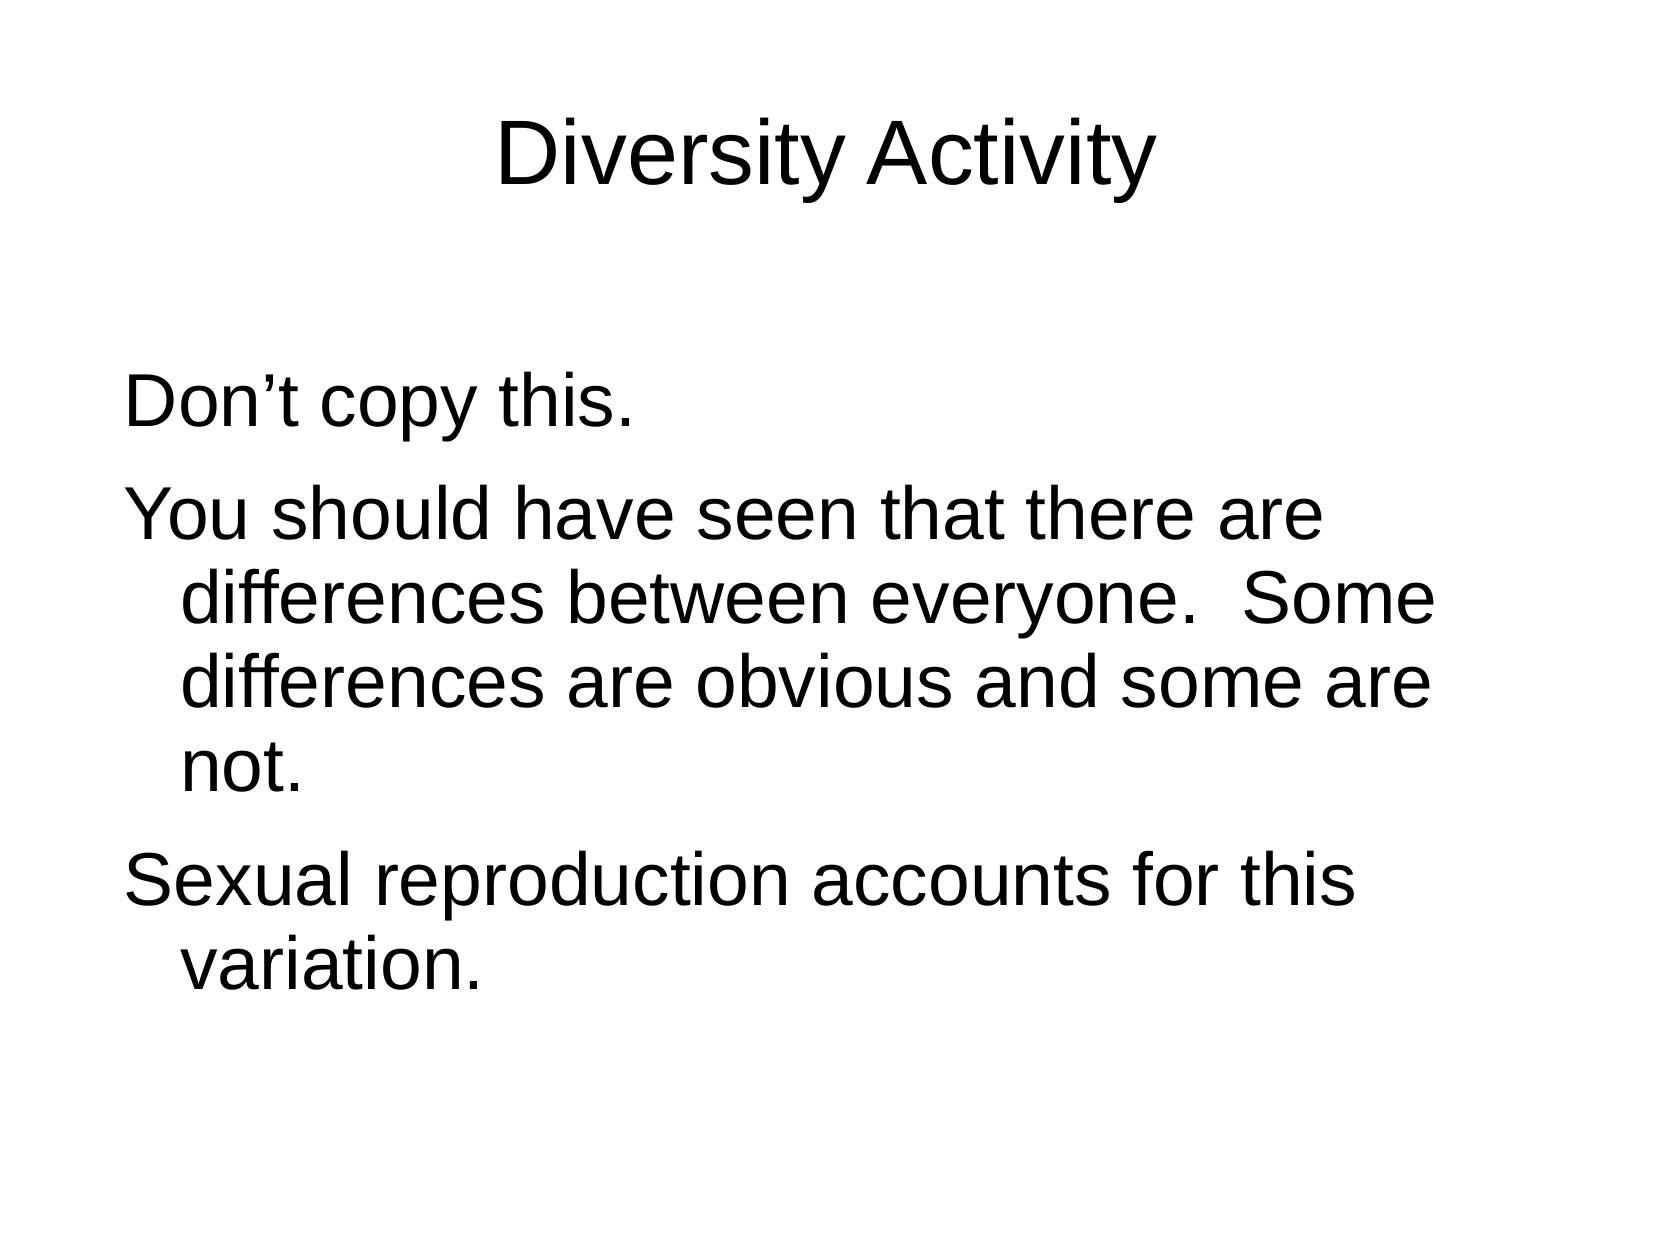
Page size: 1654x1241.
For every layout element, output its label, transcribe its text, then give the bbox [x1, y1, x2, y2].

list Don’t copy this. You should have seen that there are differences between everyone. Some differences are obvious and some are not. Sexual reproduction accounts for this variation. [124, 358, 1530, 1088]
title Diversity Activity [82, 49, 1571, 257]
